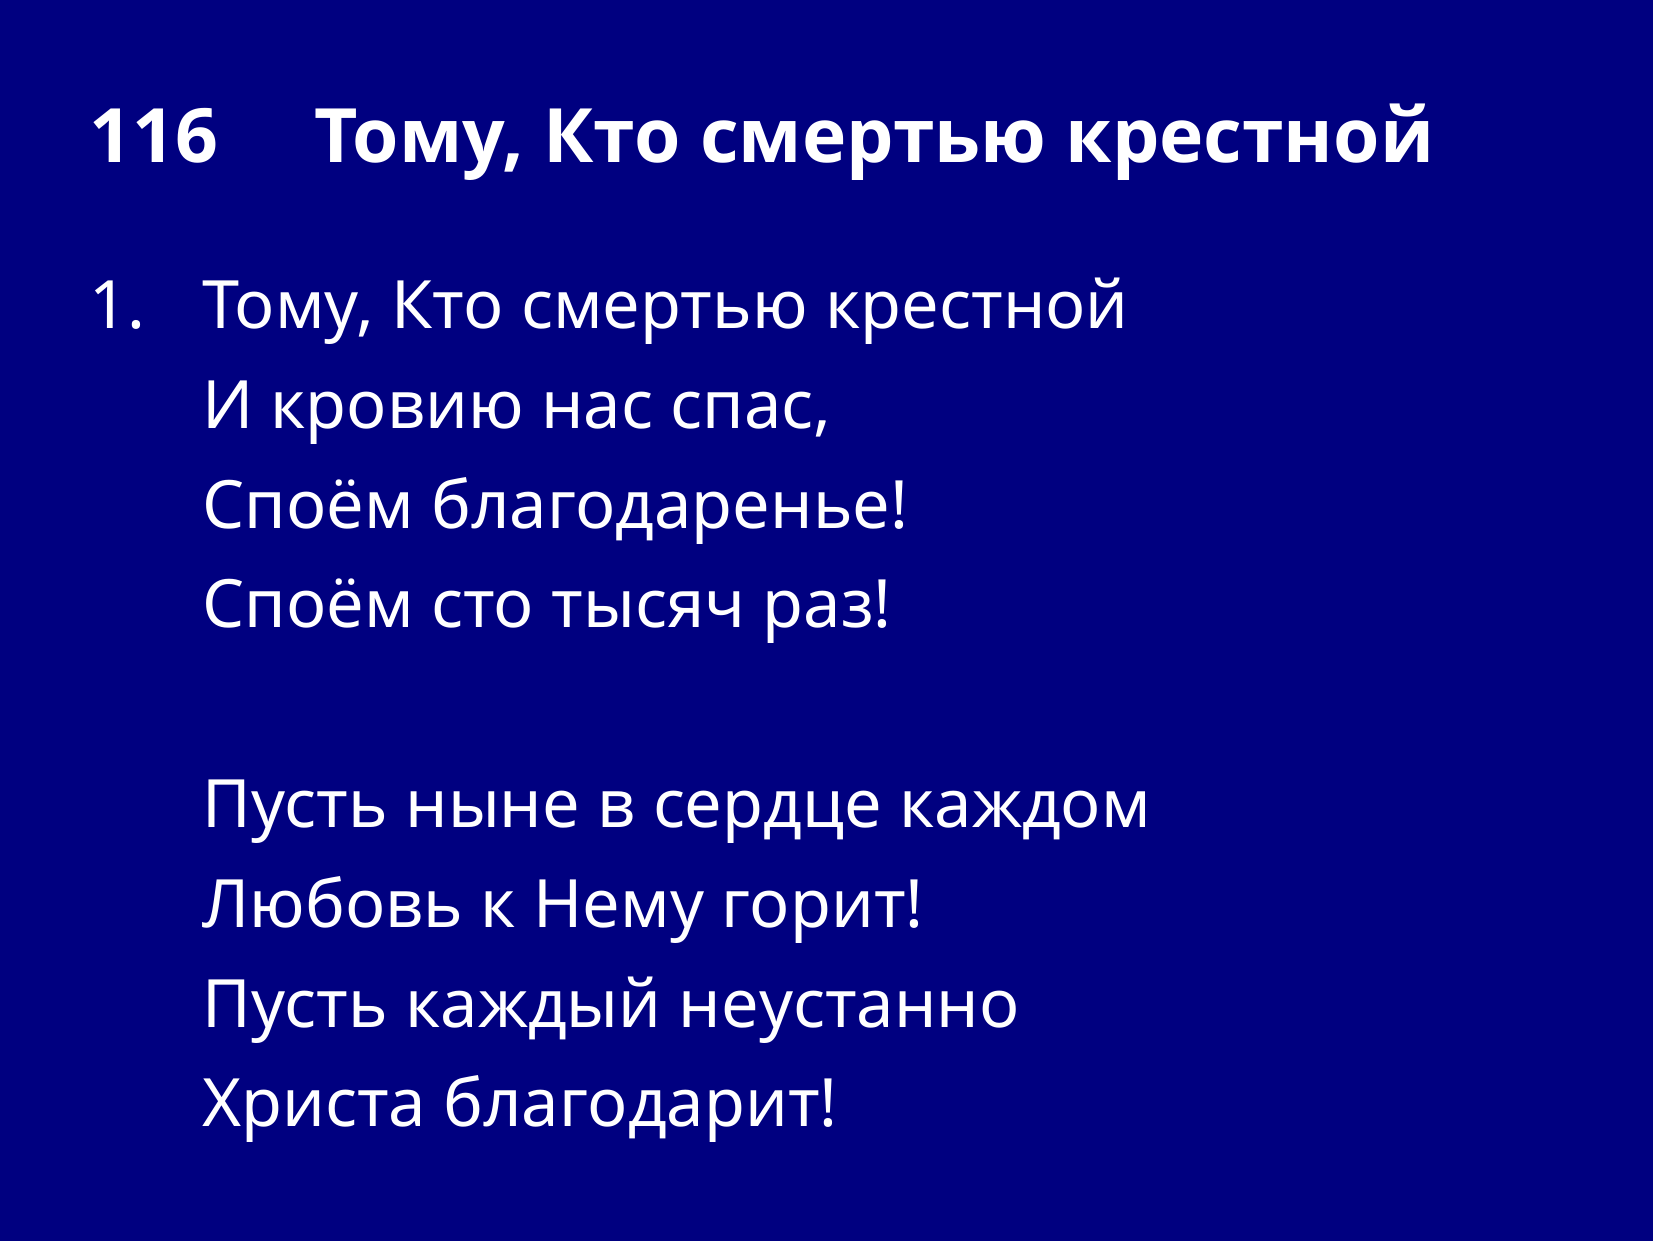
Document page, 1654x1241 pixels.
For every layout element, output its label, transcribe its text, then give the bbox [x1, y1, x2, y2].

text_box 1. Тому, Кто смертью крестной И кровию нас спас, Споём благодаренье! Споём сто тысяч раз! Пусть ныне в сердце каждом Любовь к Нему горит! Пусть каждый неустанно Христа благодарит! [75, 188, 1576, 1163]
text_box 116 Тому, Кто смертью крестной [75, 75, 1653, 188]
